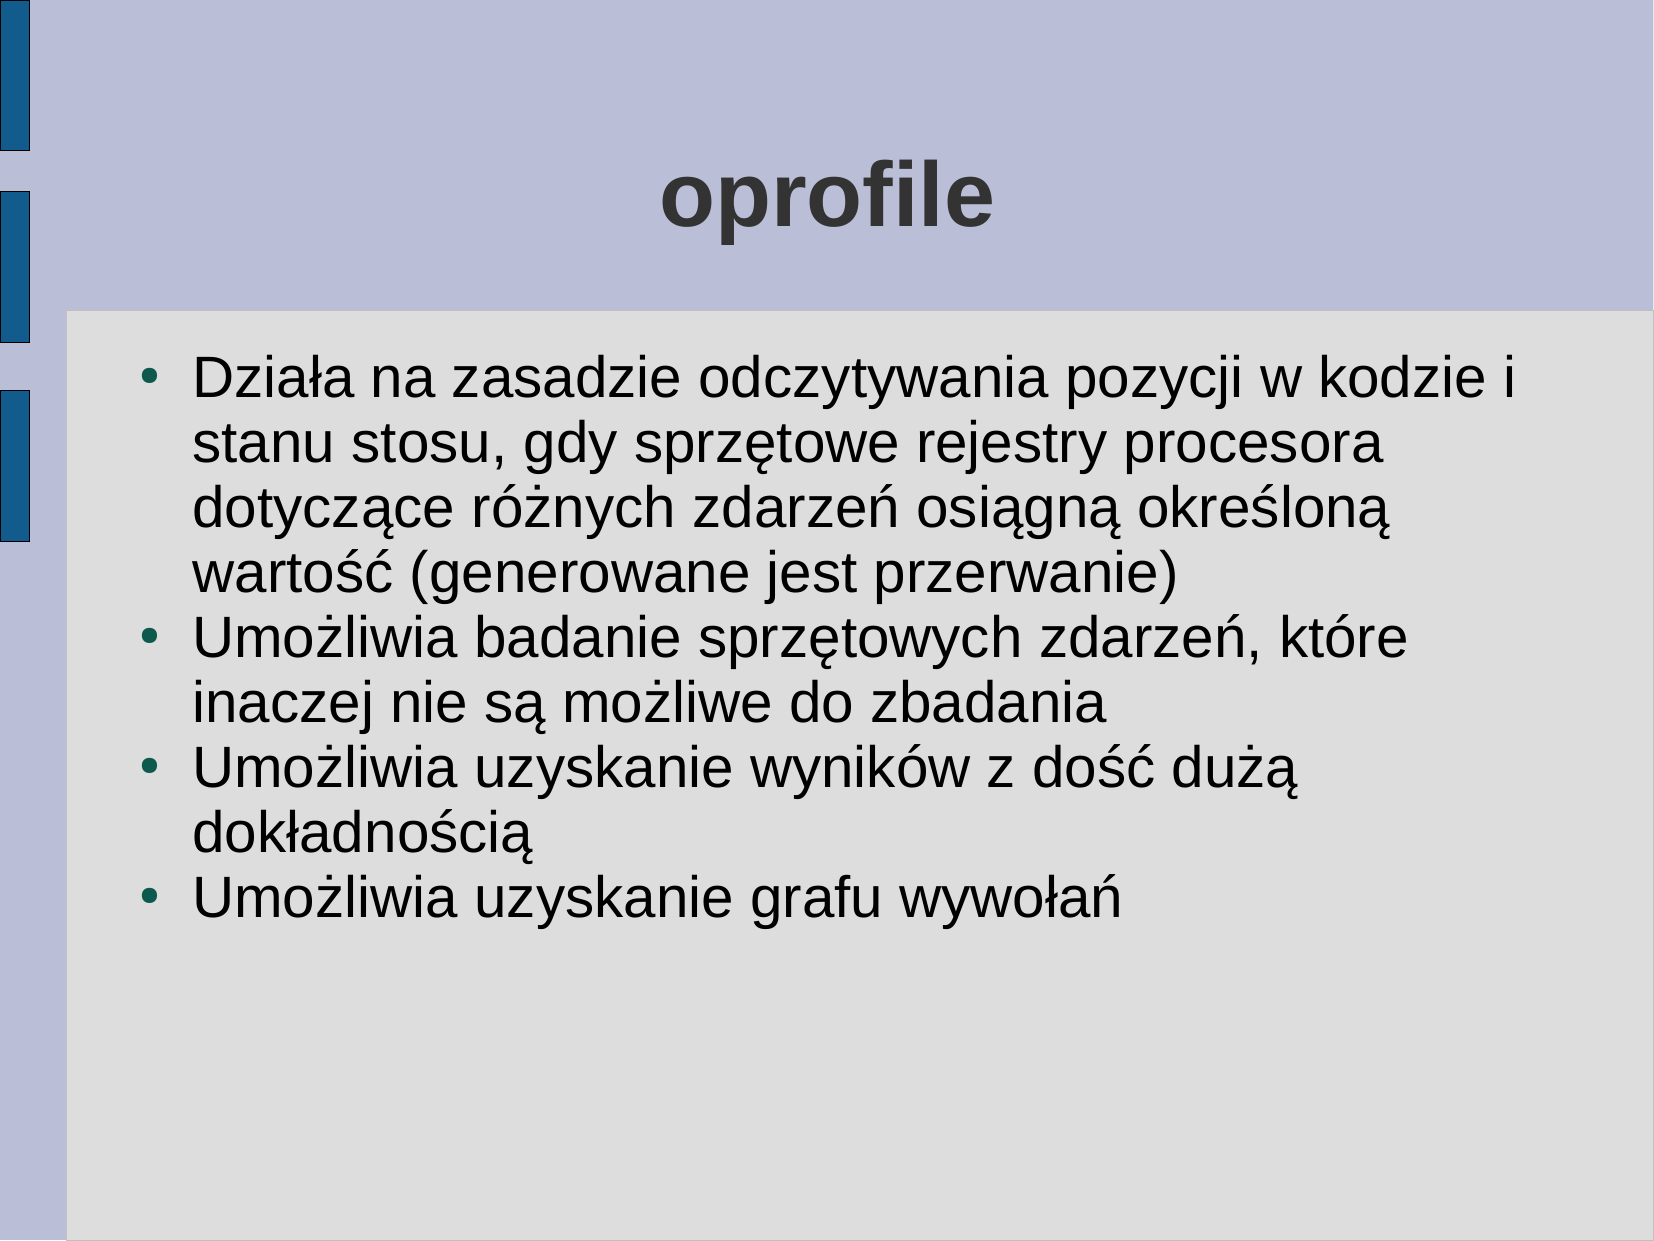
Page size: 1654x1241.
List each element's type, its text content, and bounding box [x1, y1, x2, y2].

list Działa na zasadzie odczytywania pozycji w kodzie i stanu stosu, gdy sprzętowe rejestry procesora dotyczące różnych zdarzeń osiągną określoną wartość (generowane jest przerwanie) Umożliwia badanie sprzętowych zdarzeń, które inaczej nie są możliwe do zbadania Umożliwia uzyskanie wyników z dość dużą dokładnością Umożliwia uzyskanie grafu wywołań [121, 344, 1534, 1127]
title oprofile [121, 91, 1534, 299]
